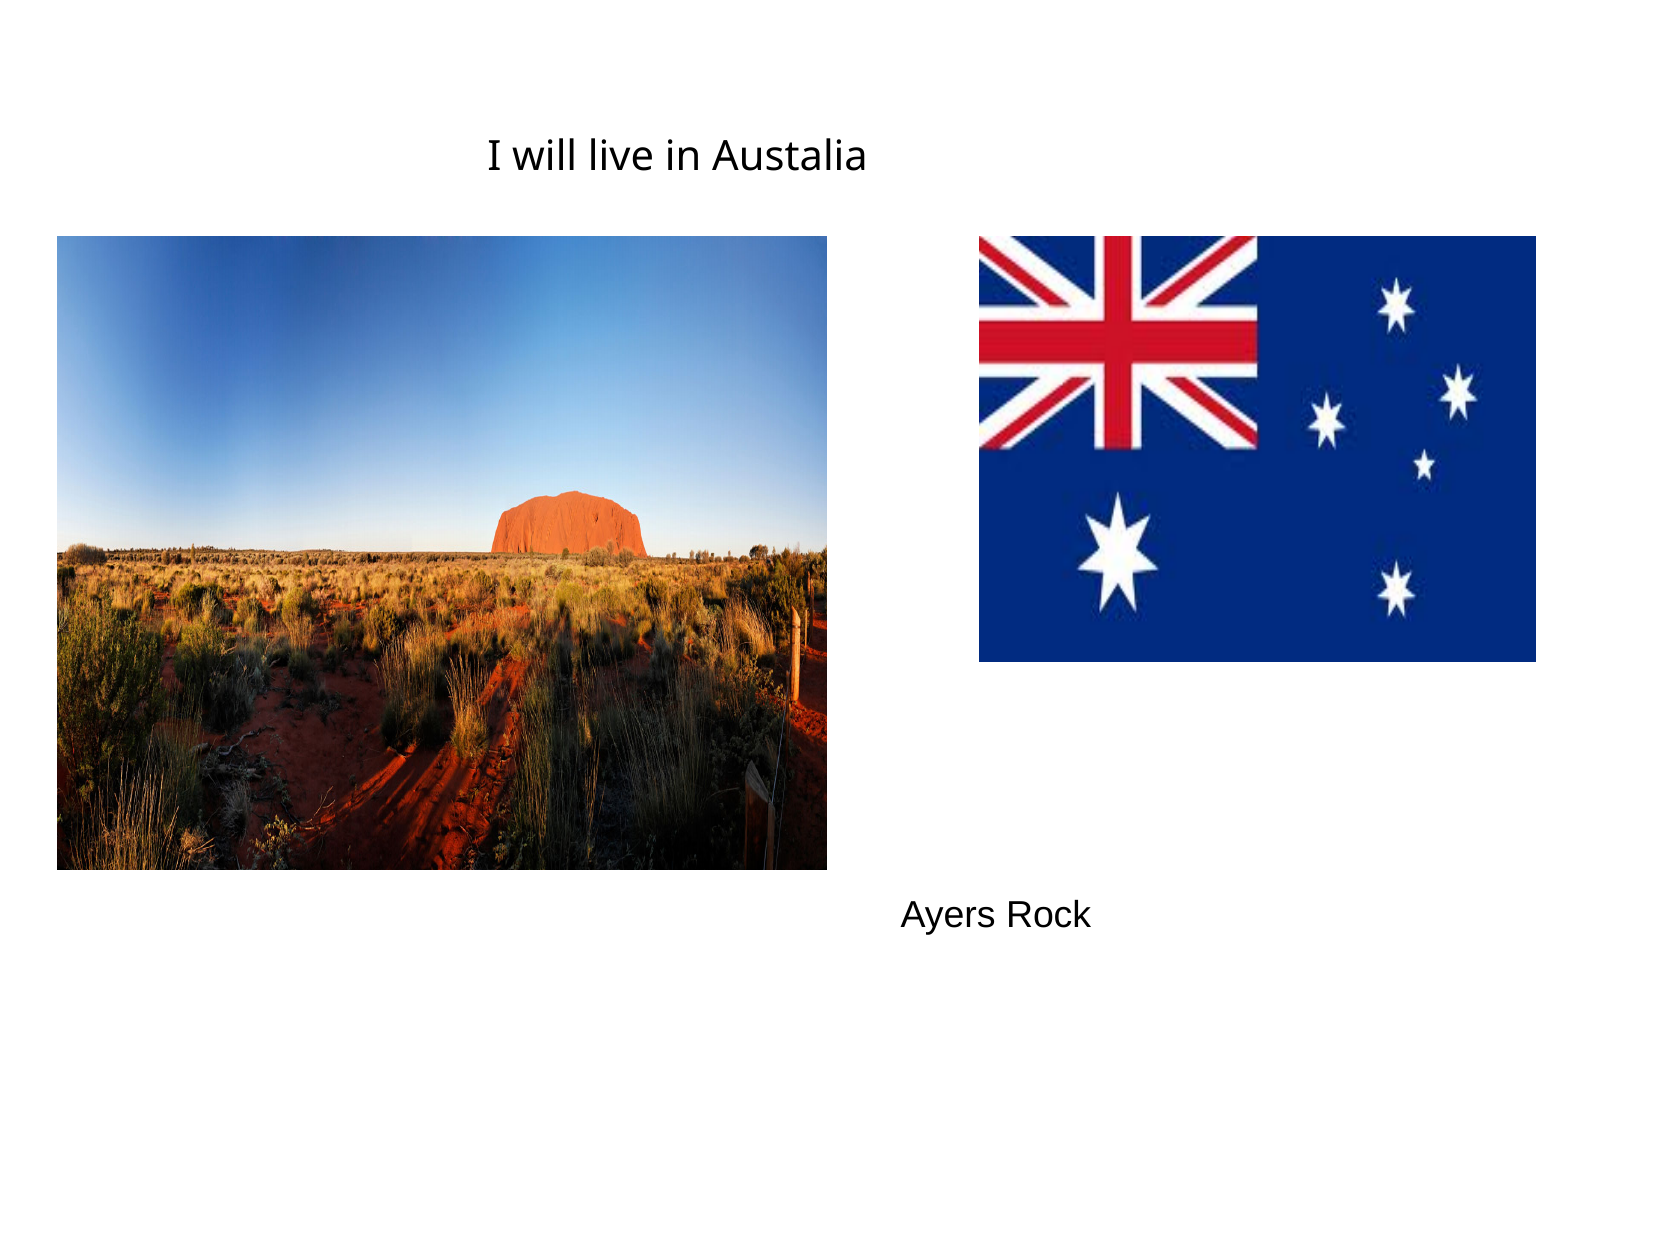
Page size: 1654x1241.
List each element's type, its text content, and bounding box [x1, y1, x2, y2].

picture [979, 236, 1536, 662]
text_box I will live in Austalia [472, 118, 966, 192]
text_box Ayers Rock [885, 885, 1106, 943]
picture [57, 236, 827, 871]
